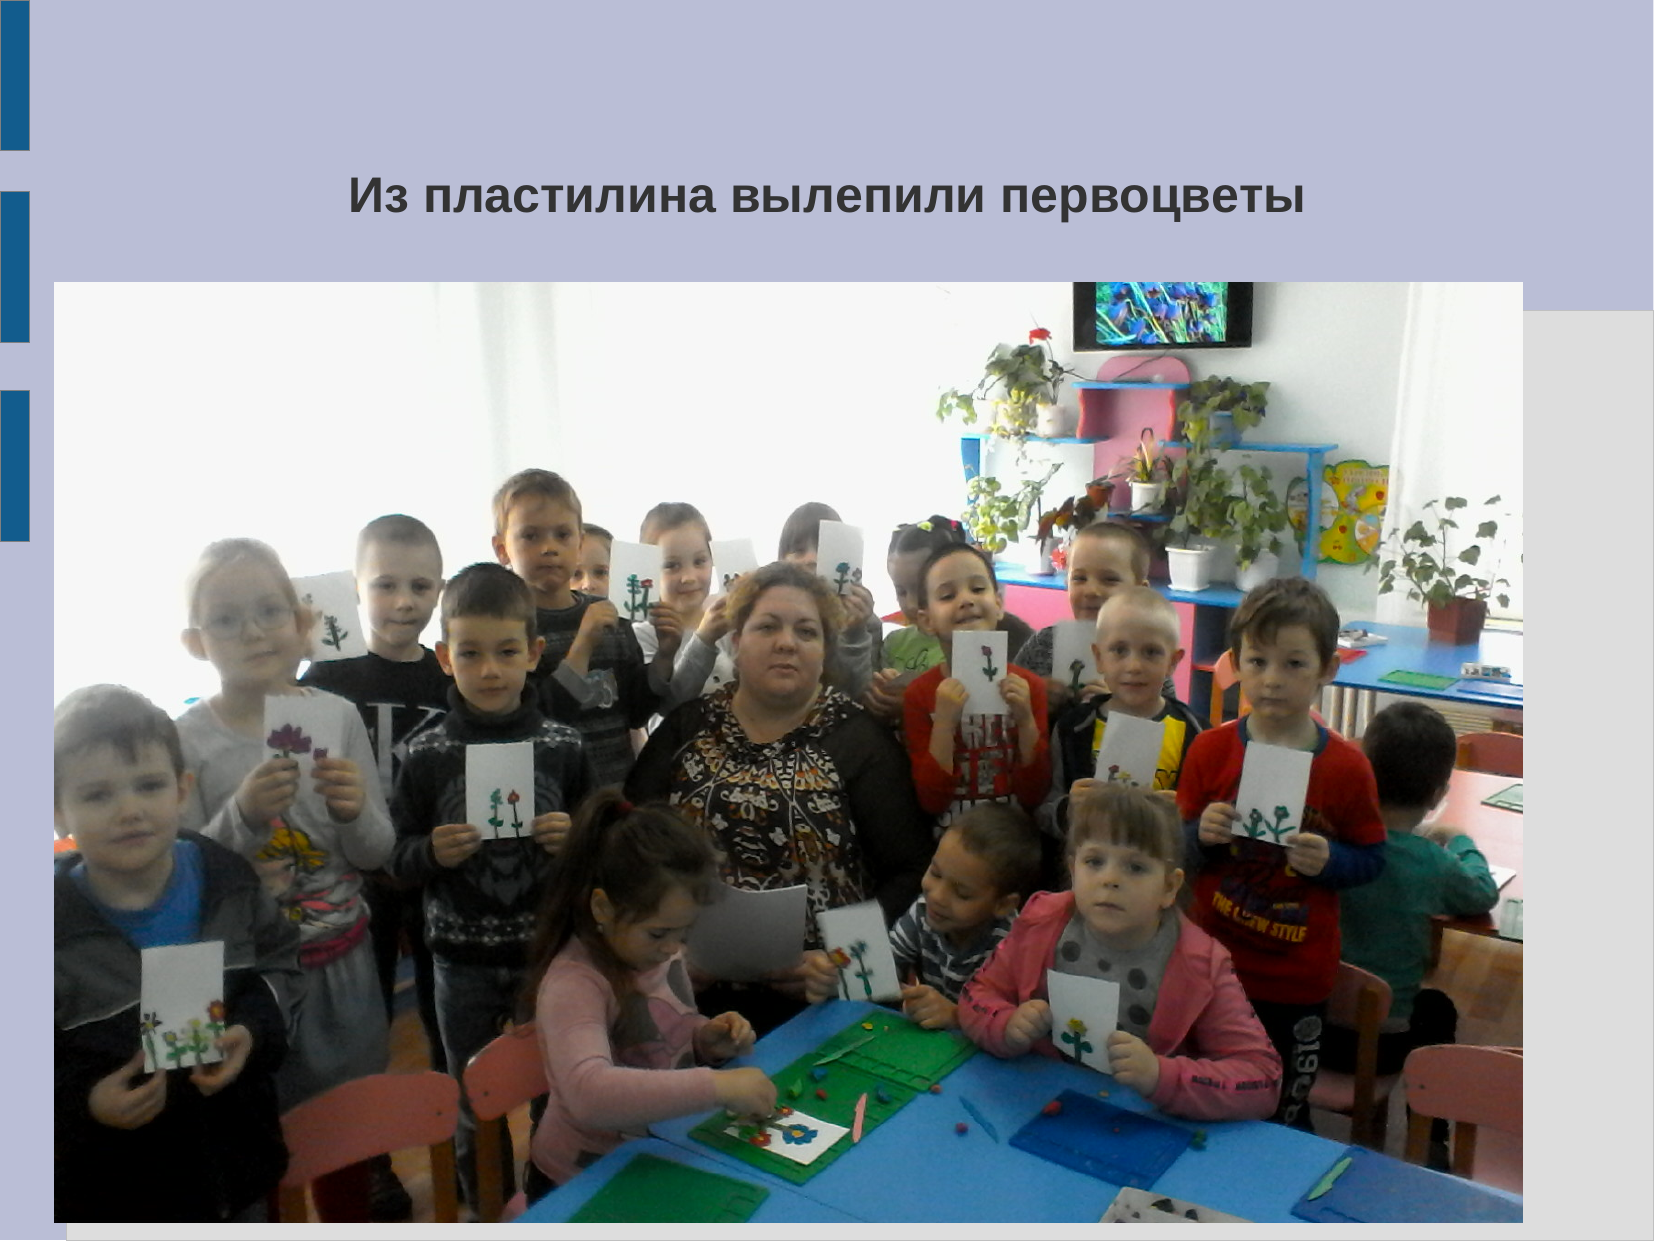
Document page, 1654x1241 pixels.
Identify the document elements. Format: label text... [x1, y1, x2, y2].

title Из пластилина вылепили первоцветы [121, 91, 1534, 299]
picture [54, 282, 1523, 1223]
